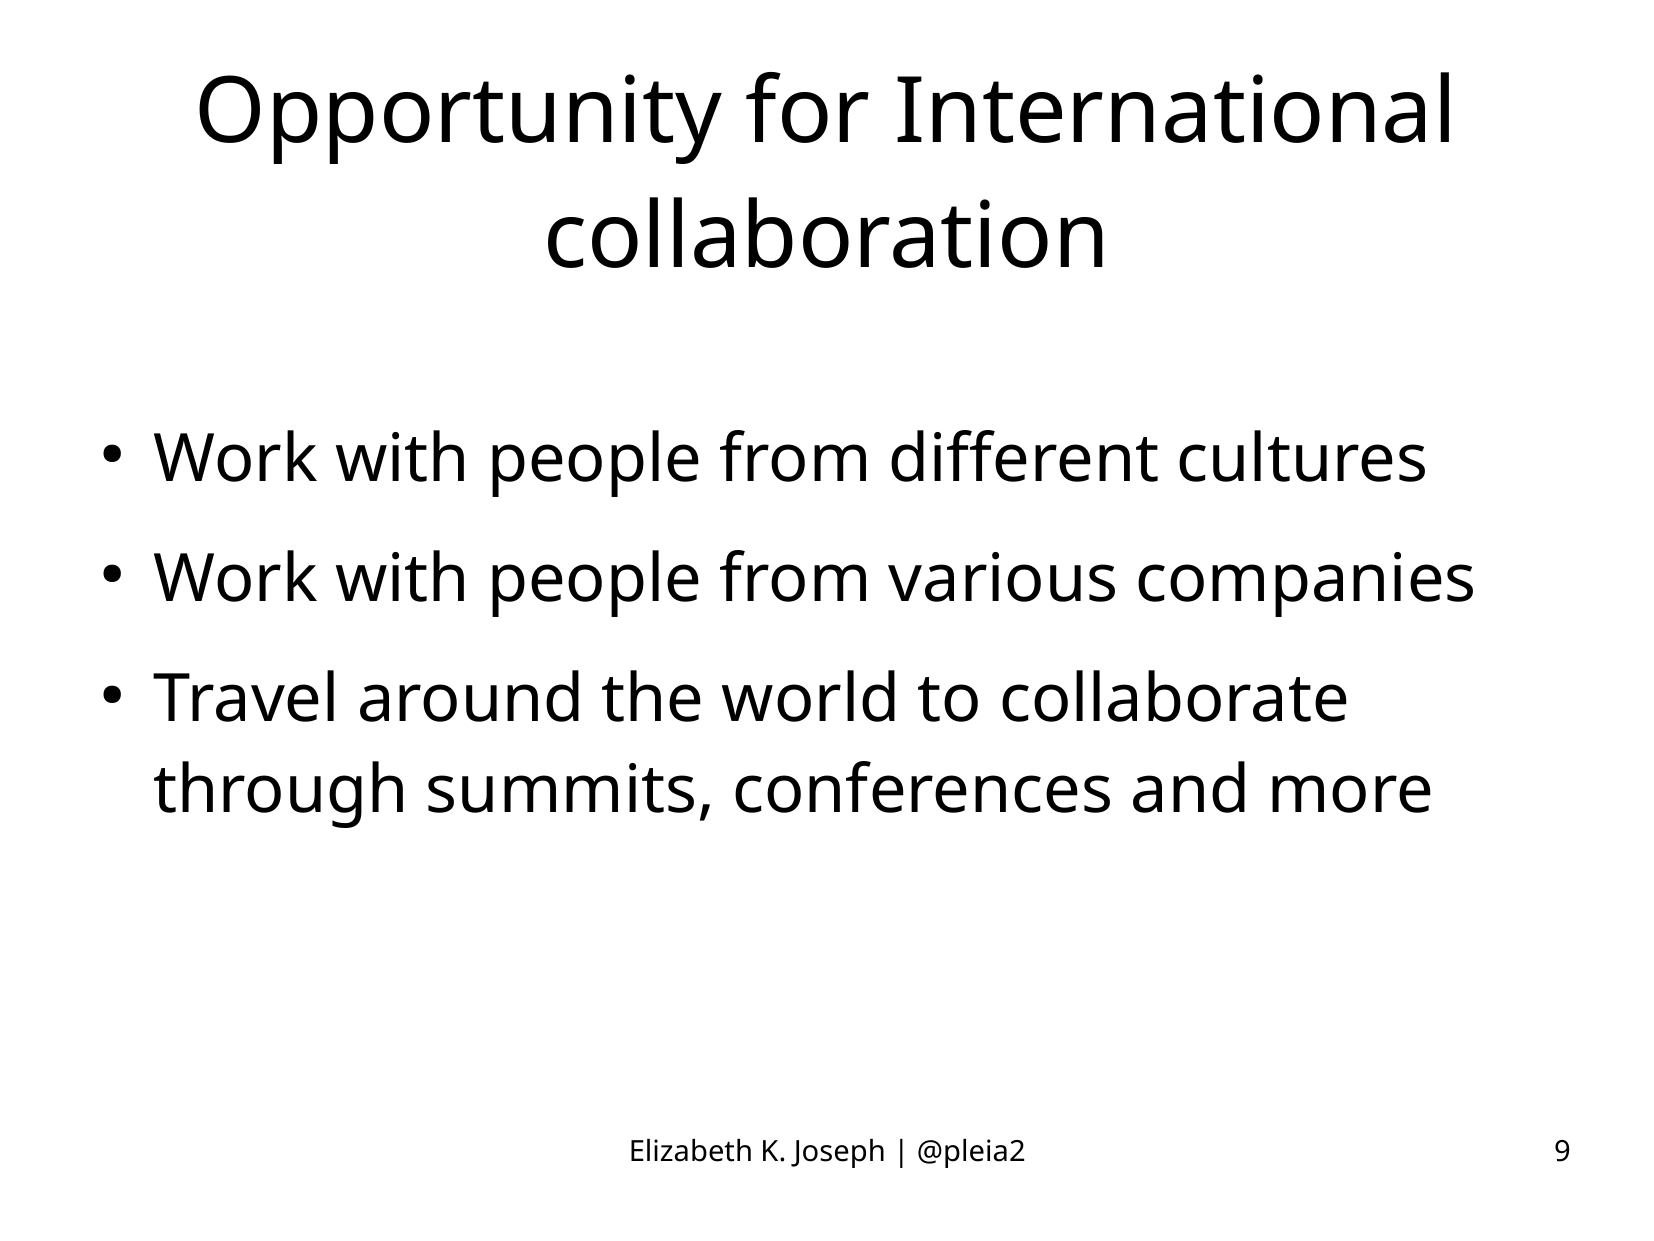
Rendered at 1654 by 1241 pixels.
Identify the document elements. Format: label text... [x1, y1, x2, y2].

title Opportunity for International collaboration [82, 14, 1571, 290]
list Work with people from different cultures Work with people from various companies Travel around the world to collaborate through summits, conferences and more [82, 290, 1571, 1010]
